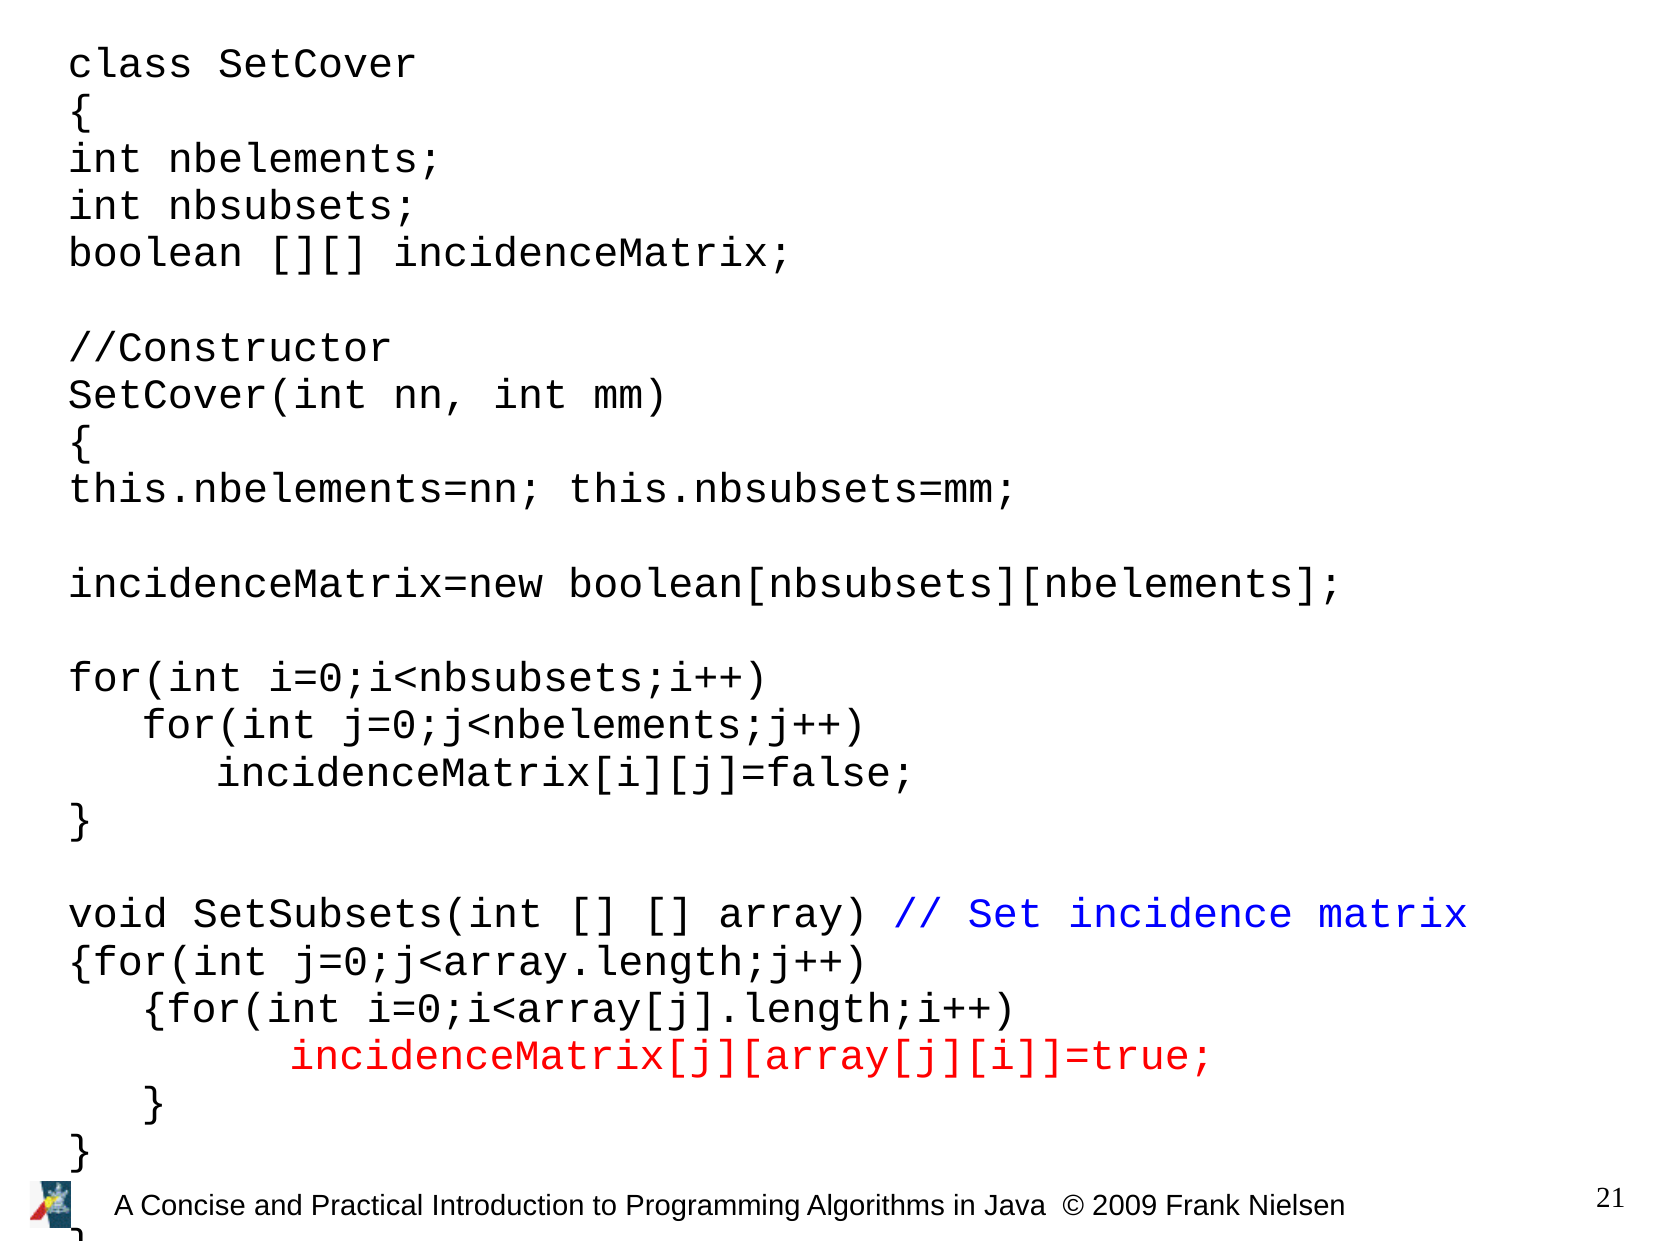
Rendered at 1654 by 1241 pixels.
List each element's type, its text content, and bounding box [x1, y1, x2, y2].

picture [29, 1181, 71, 1228]
text_box class SetCover { int nbelements; int nbsubsets; boolean [][] incidenceMatrix; //Constructor SetCover(int nn, int mm) { this.nbelements=nn; this.nbsubsets=mm; incidenceMatrix=new boolean[nbsubsets][nbelements]; for(int i=0;i<nbsubsets;i++) for(int j=0;j<nbelements;j++) incidenceMatrix[i][j]=false; } void SetSubsets(int [] [] array) // Set incidence matrix {for(int j=0;j<array.length;j++) {for(int i=0;i<array[j].length;i++) incidenceMatrix[j][array[j][i]]=true; } } } [53, 35, 1483, 1215]
